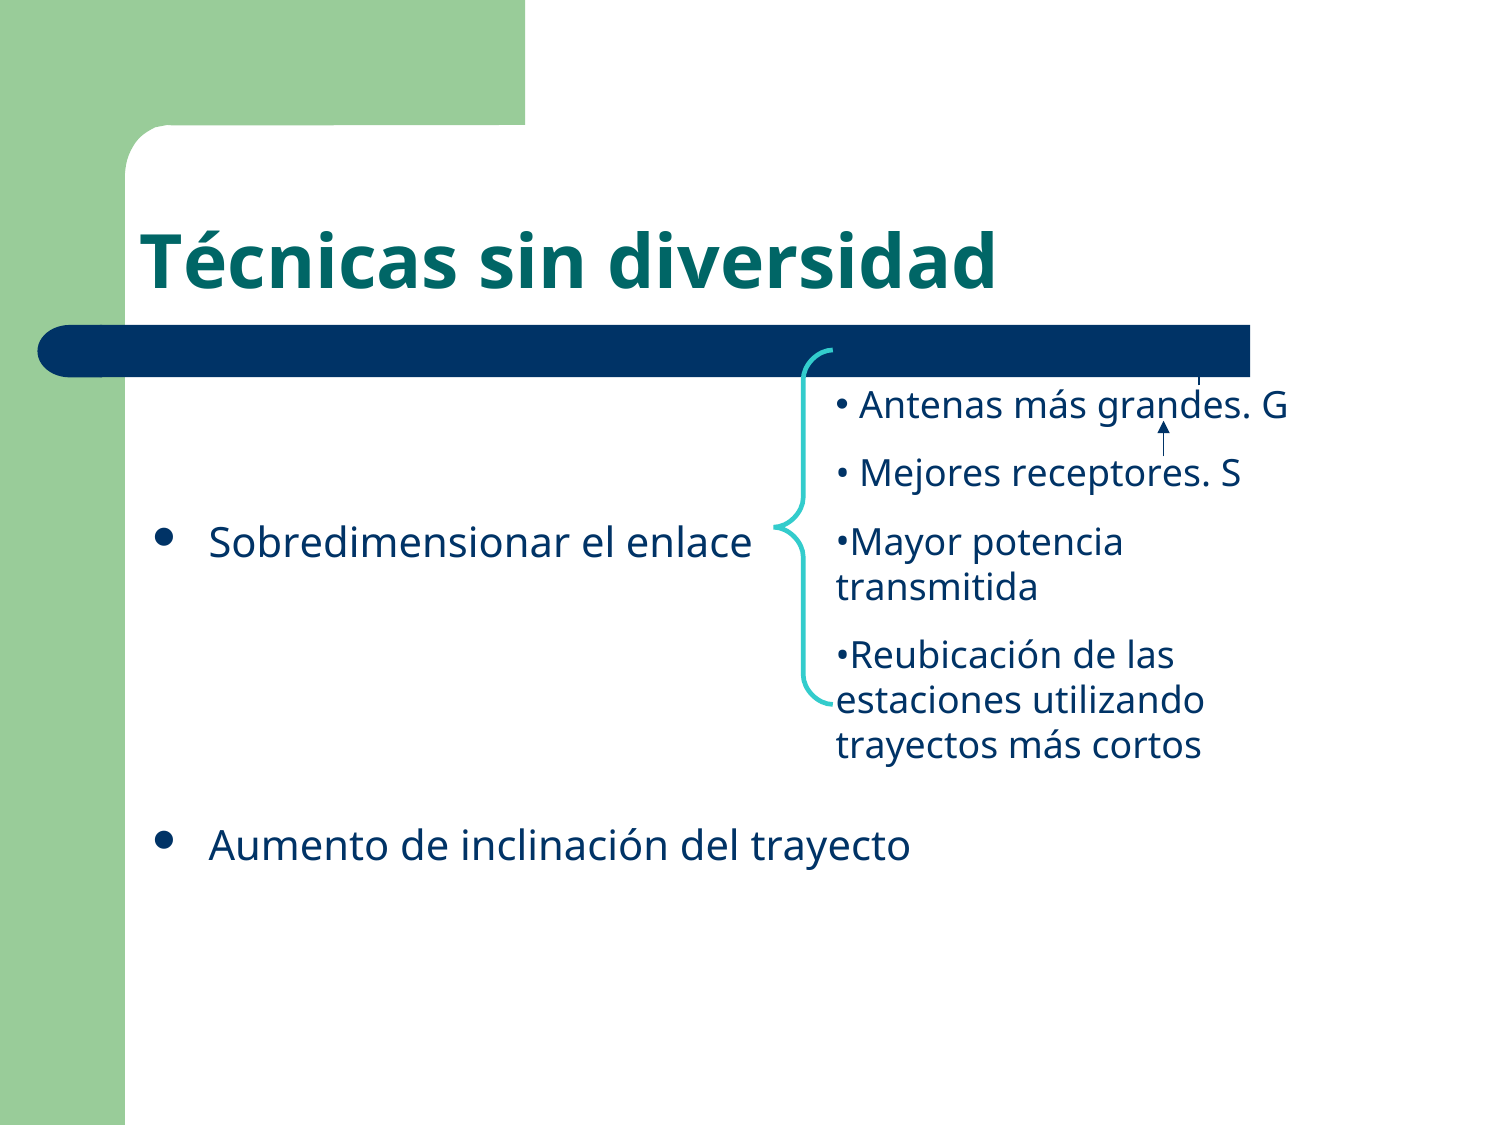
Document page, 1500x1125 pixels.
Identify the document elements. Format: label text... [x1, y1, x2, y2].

list Sobredimensionar el enlace Aumento de inclinación del trayecto [787, 387, 820, 697]
title Técnicas sin diversidad [124, 124, 1425, 313]
text_box Antenas más grandes. G Mejores receptores. S Mayor potencia transmitida Reubicación de las estaciones utilizando trayectos más cortos [820, 373, 1329, 775]
list Sobredimensionar el enlace Aumento de inclinación del trayecto [137, 387, 1400, 999]
